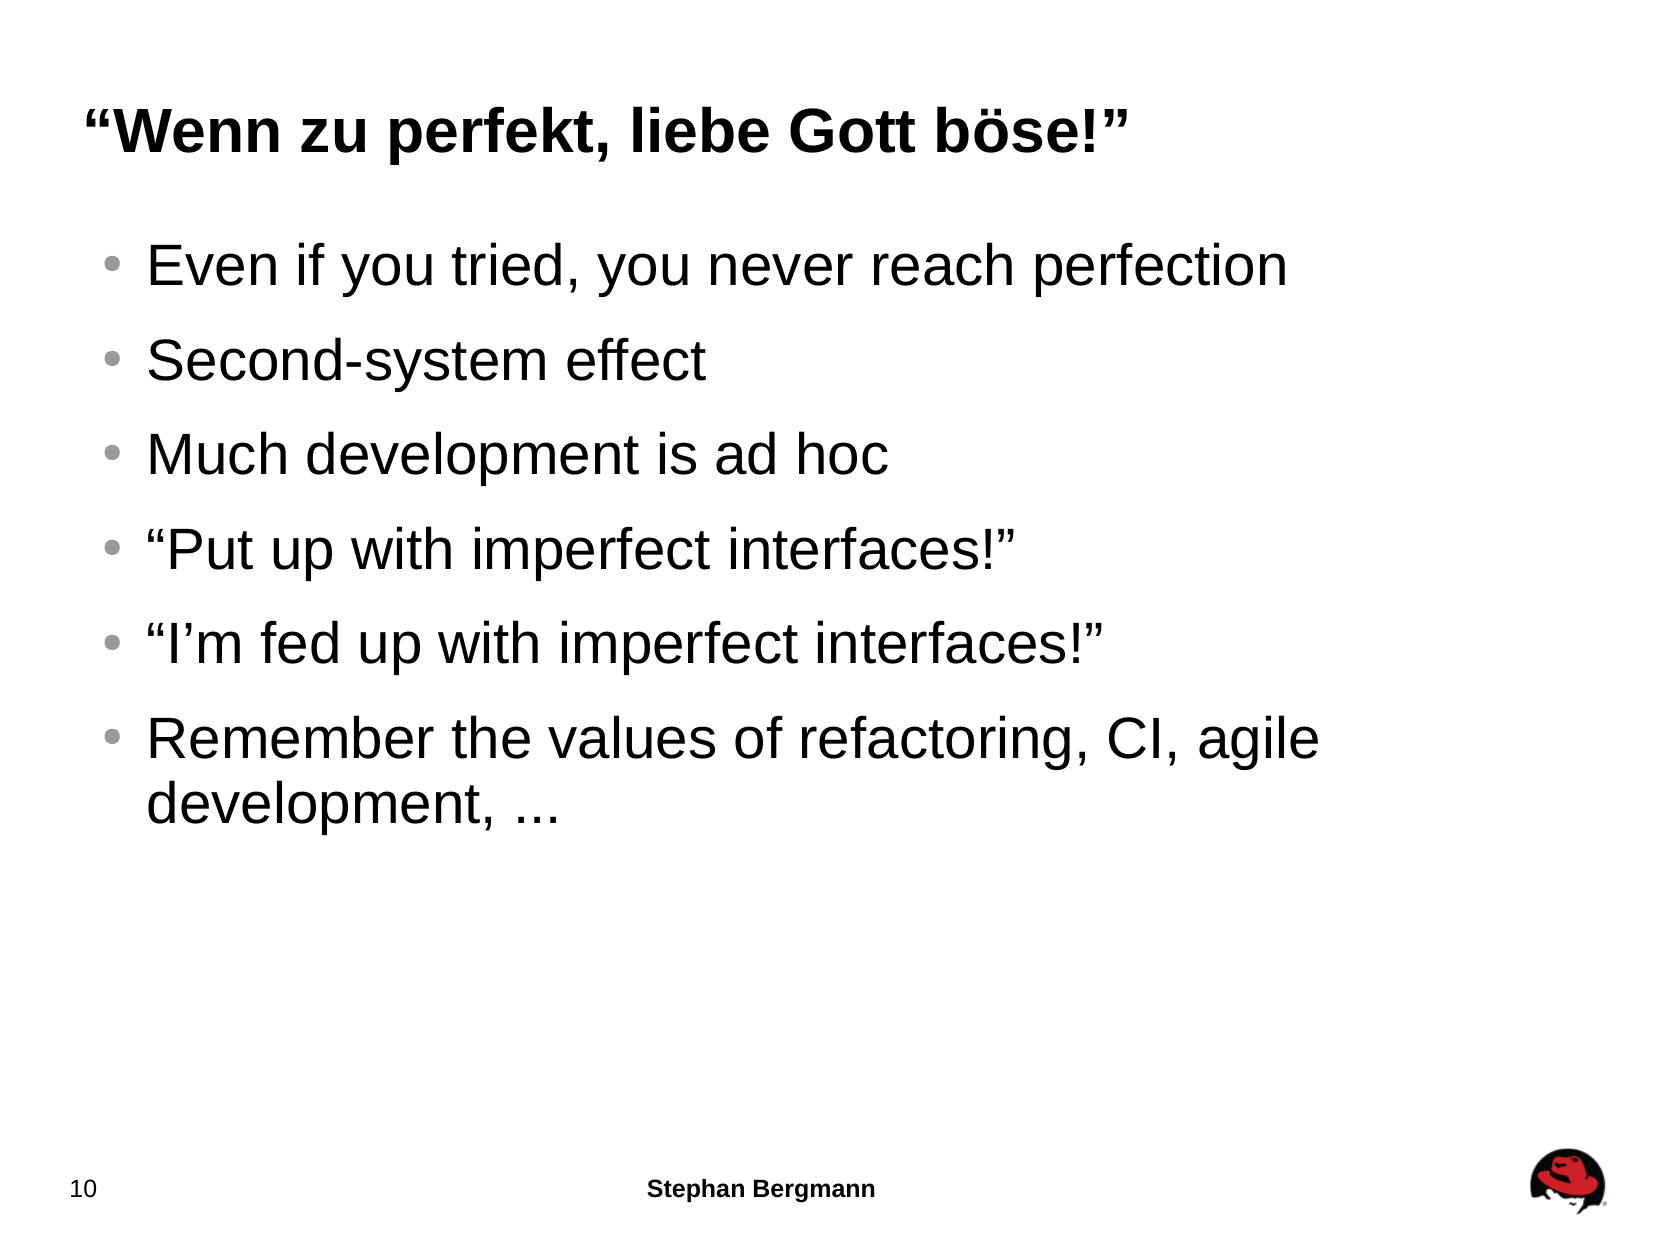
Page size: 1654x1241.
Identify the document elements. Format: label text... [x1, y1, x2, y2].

picture [1529, 1146, 1613, 1224]
list Even if you tried, you never reach perfection Second-system effect Much development is ad hoc “Put up with imperfect interfaces!” “I’m fed up with imperfect interfaces!” Remember the values of refactoring, CI, agile development, ... [86, 232, 1576, 1027]
title “Wenn zu perfekt, liebe Gott böse!” [82, 37, 1571, 226]
